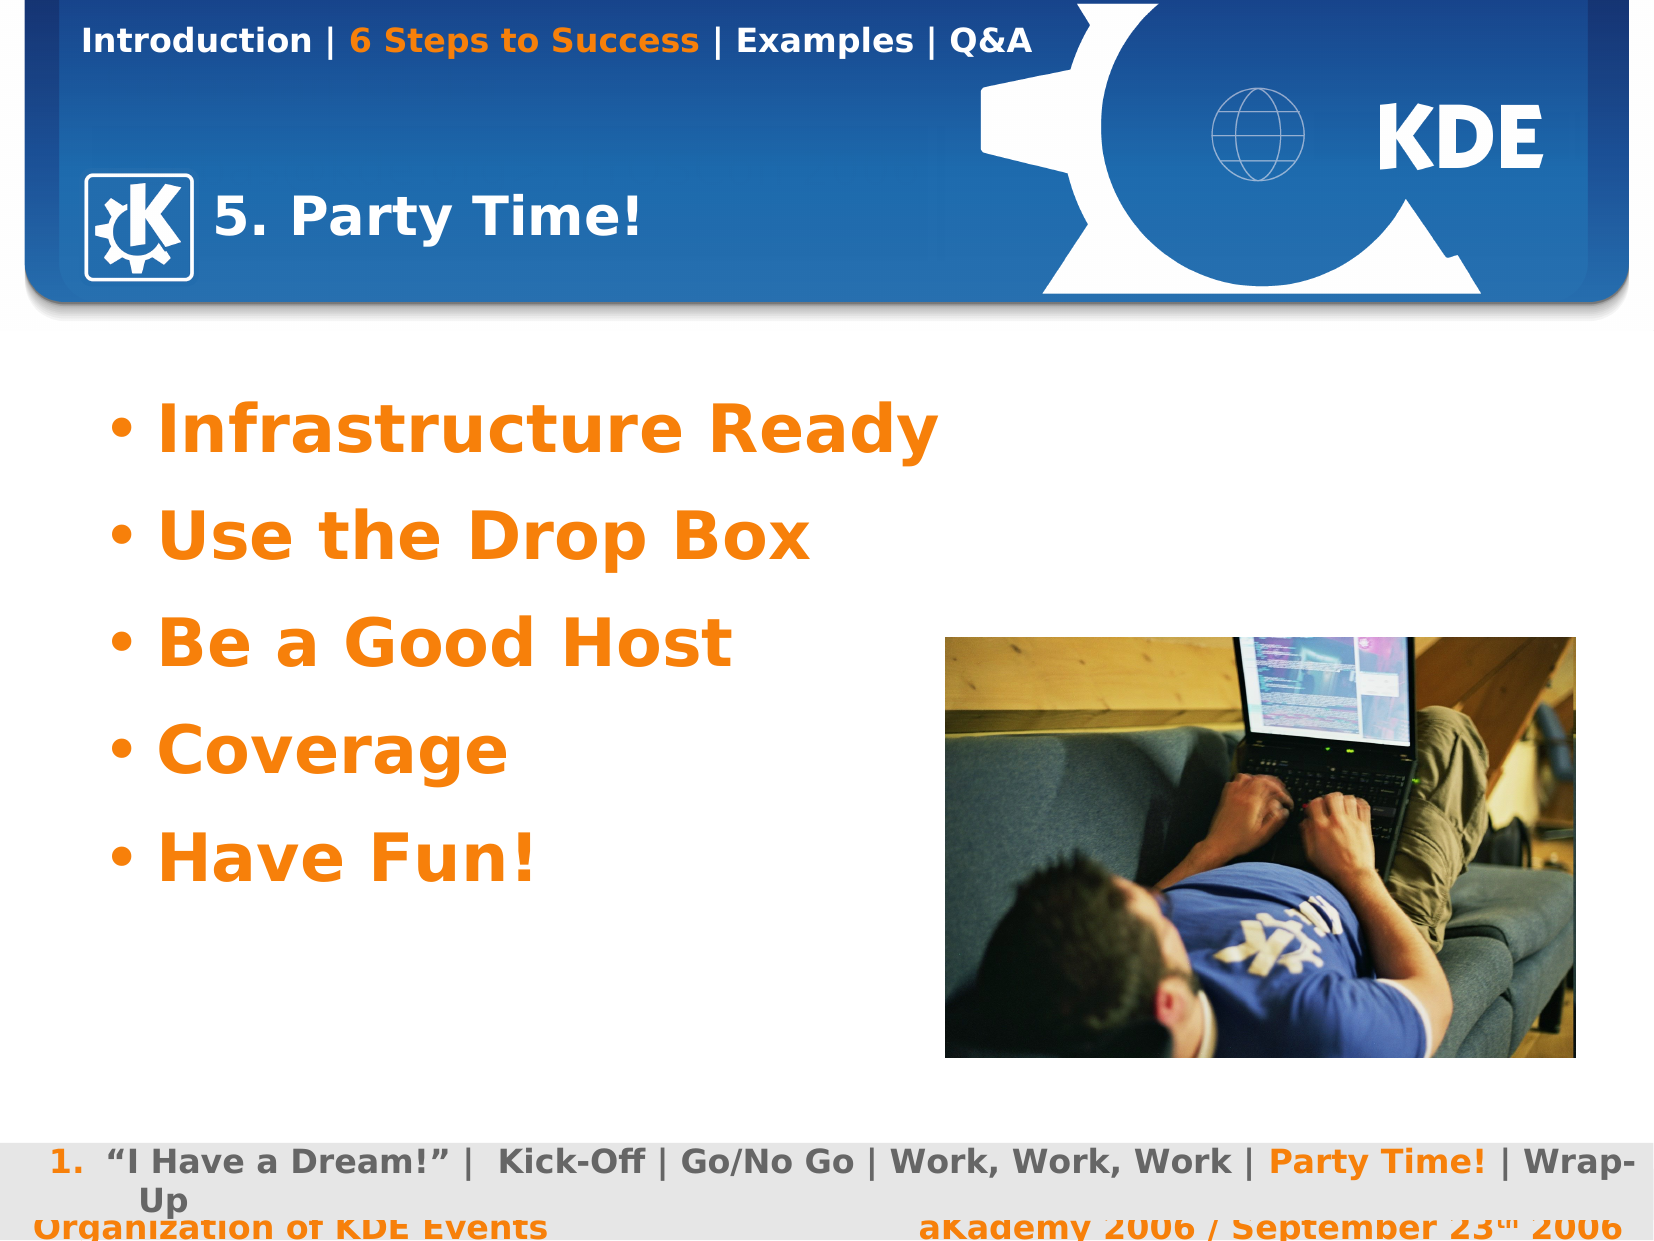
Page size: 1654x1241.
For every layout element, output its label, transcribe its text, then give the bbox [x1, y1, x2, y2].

list Infrastructure Ready Use the Drop Box Be a Good Host Coverage Have Fun! [67, 390, 1556, 1103]
picture [0, 0, 1654, 331]
list “I Have a Dream!” | Kick-Off | Go/No Go | Work, Work, Work | Party Time! | Wrap-Up [0, 1142, 1654, 1182]
picture [945, 637, 1576, 1058]
title 5. Party Time! [212, 177, 1061, 257]
title Introduction | 6 Steps to Success | Examples | Q&A [80, 18, 1056, 64]
